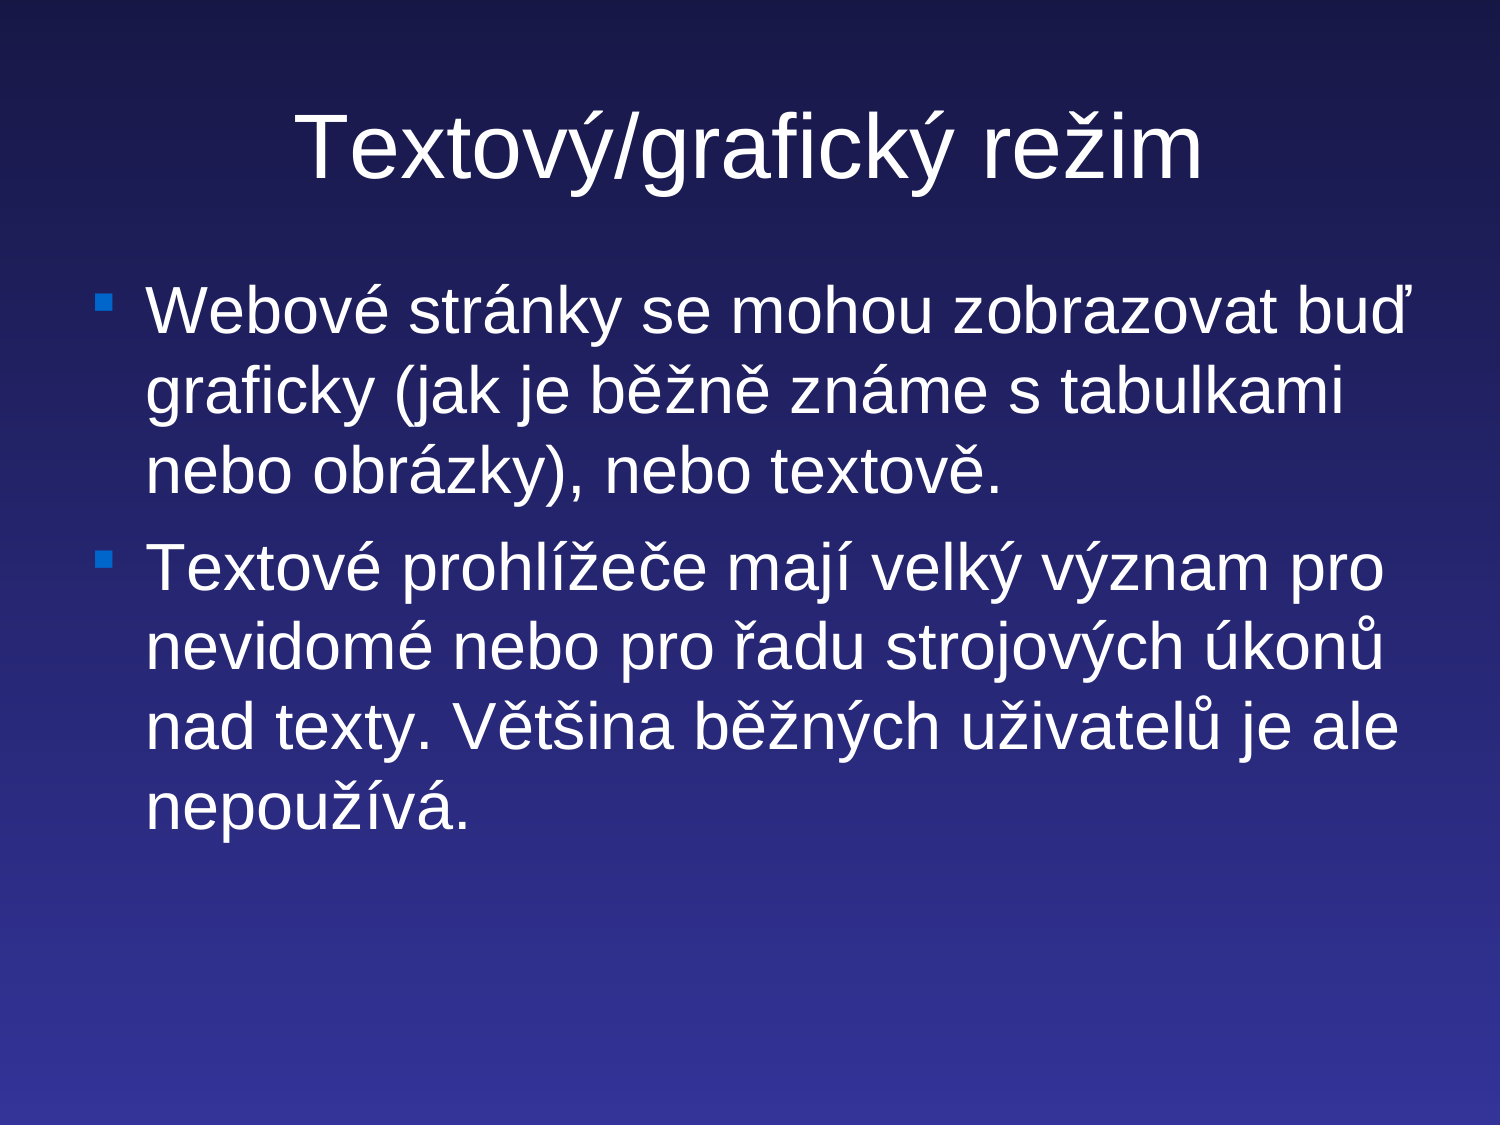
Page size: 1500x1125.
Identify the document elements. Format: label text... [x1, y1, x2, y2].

list Webové stránky se mohou zobrazovat buď graficky (jak je běžně známe s tabulkami nebo obrázky), nebo textově. Textové prohlížeče mají velký význam pro nevidomé nebo pro řadu strojových úkonů nad texty. Většina běžných uživatelů je ale nepoužívá. [75, 262, 1426, 993]
title Textový/grafický režim [75, 45, 1426, 233]
